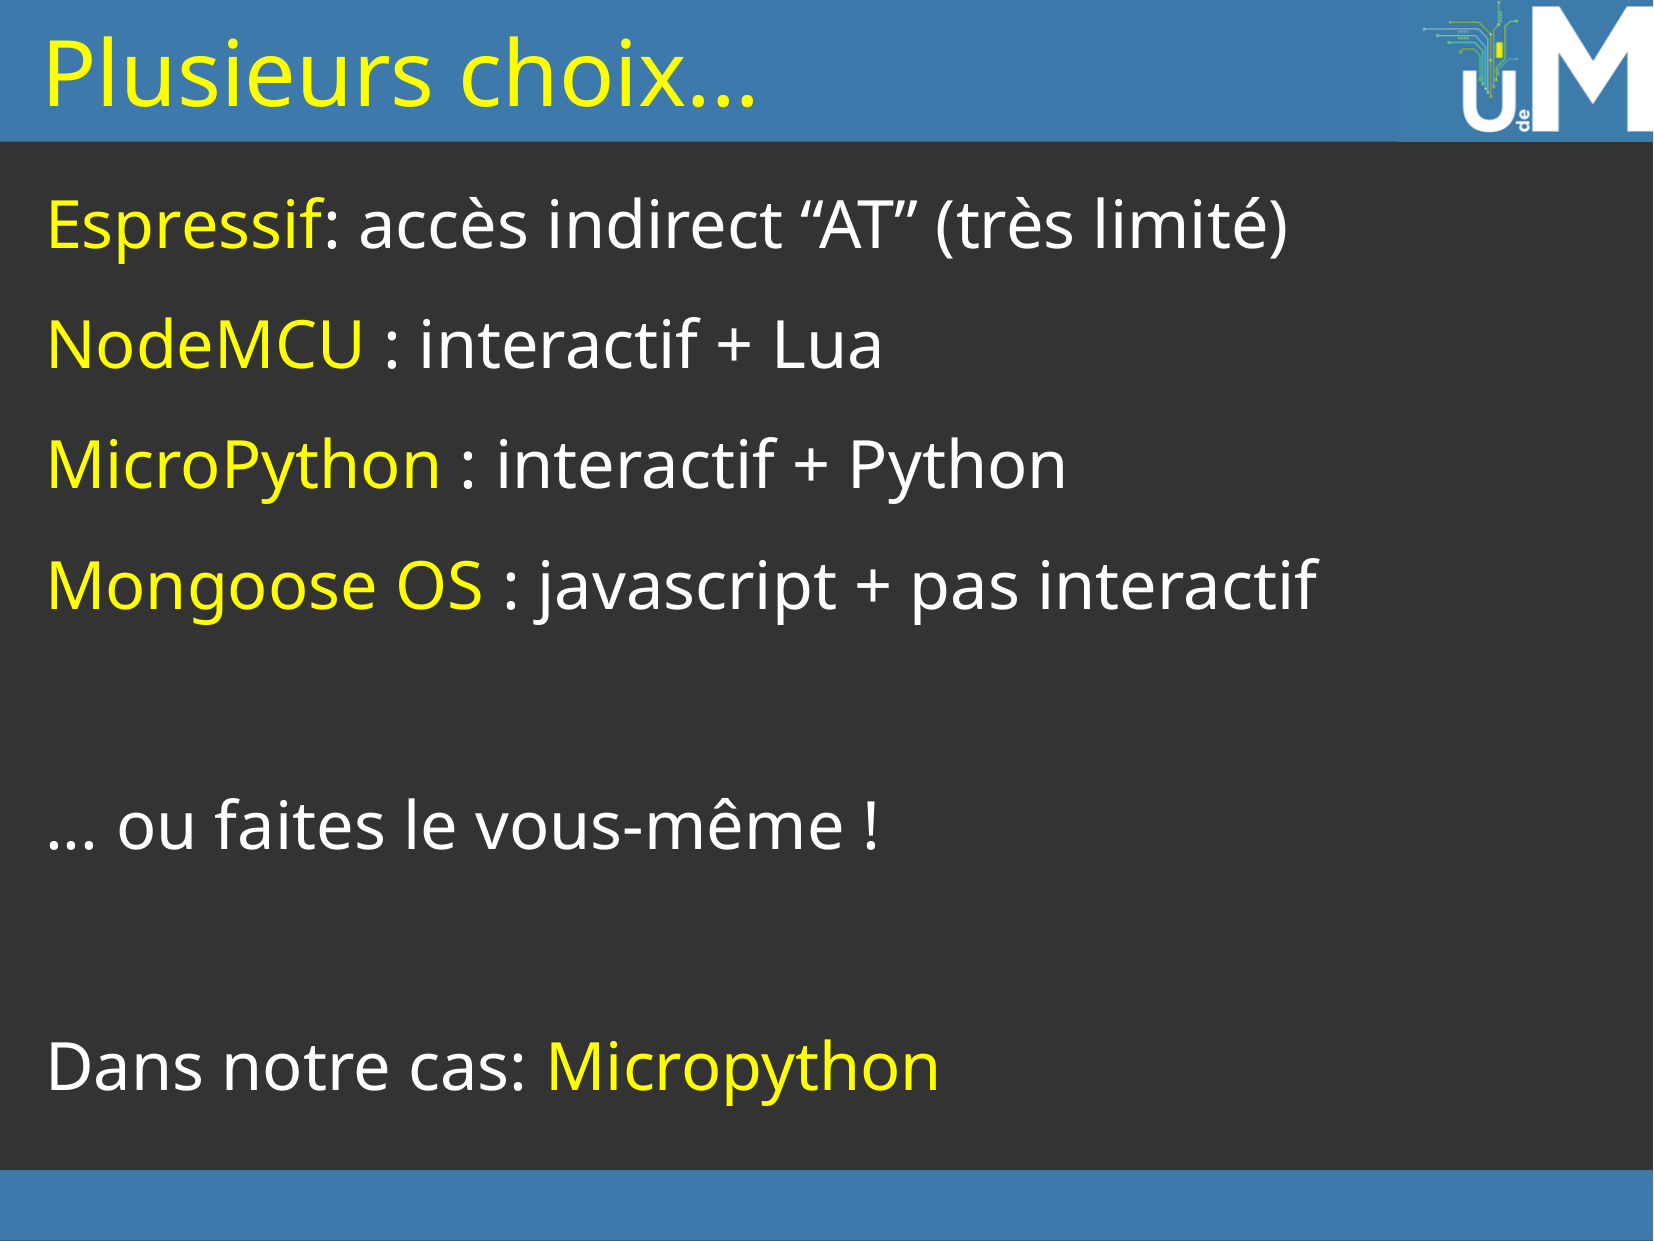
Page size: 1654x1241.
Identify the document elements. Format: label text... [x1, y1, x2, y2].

title Plusieurs choix... [41, 9, 1411, 133]
picture [1397, 0, 1654, 142]
list Espressif: accès indirect “AT” (très limité) NodeMCU : interactif + Lua MicroPython : interactif + Python Mongoose OS : javascript + pas interactif ... ou faites le vous-même ! Dans notre cas: Micropython [45, 177, 1606, 1141]
